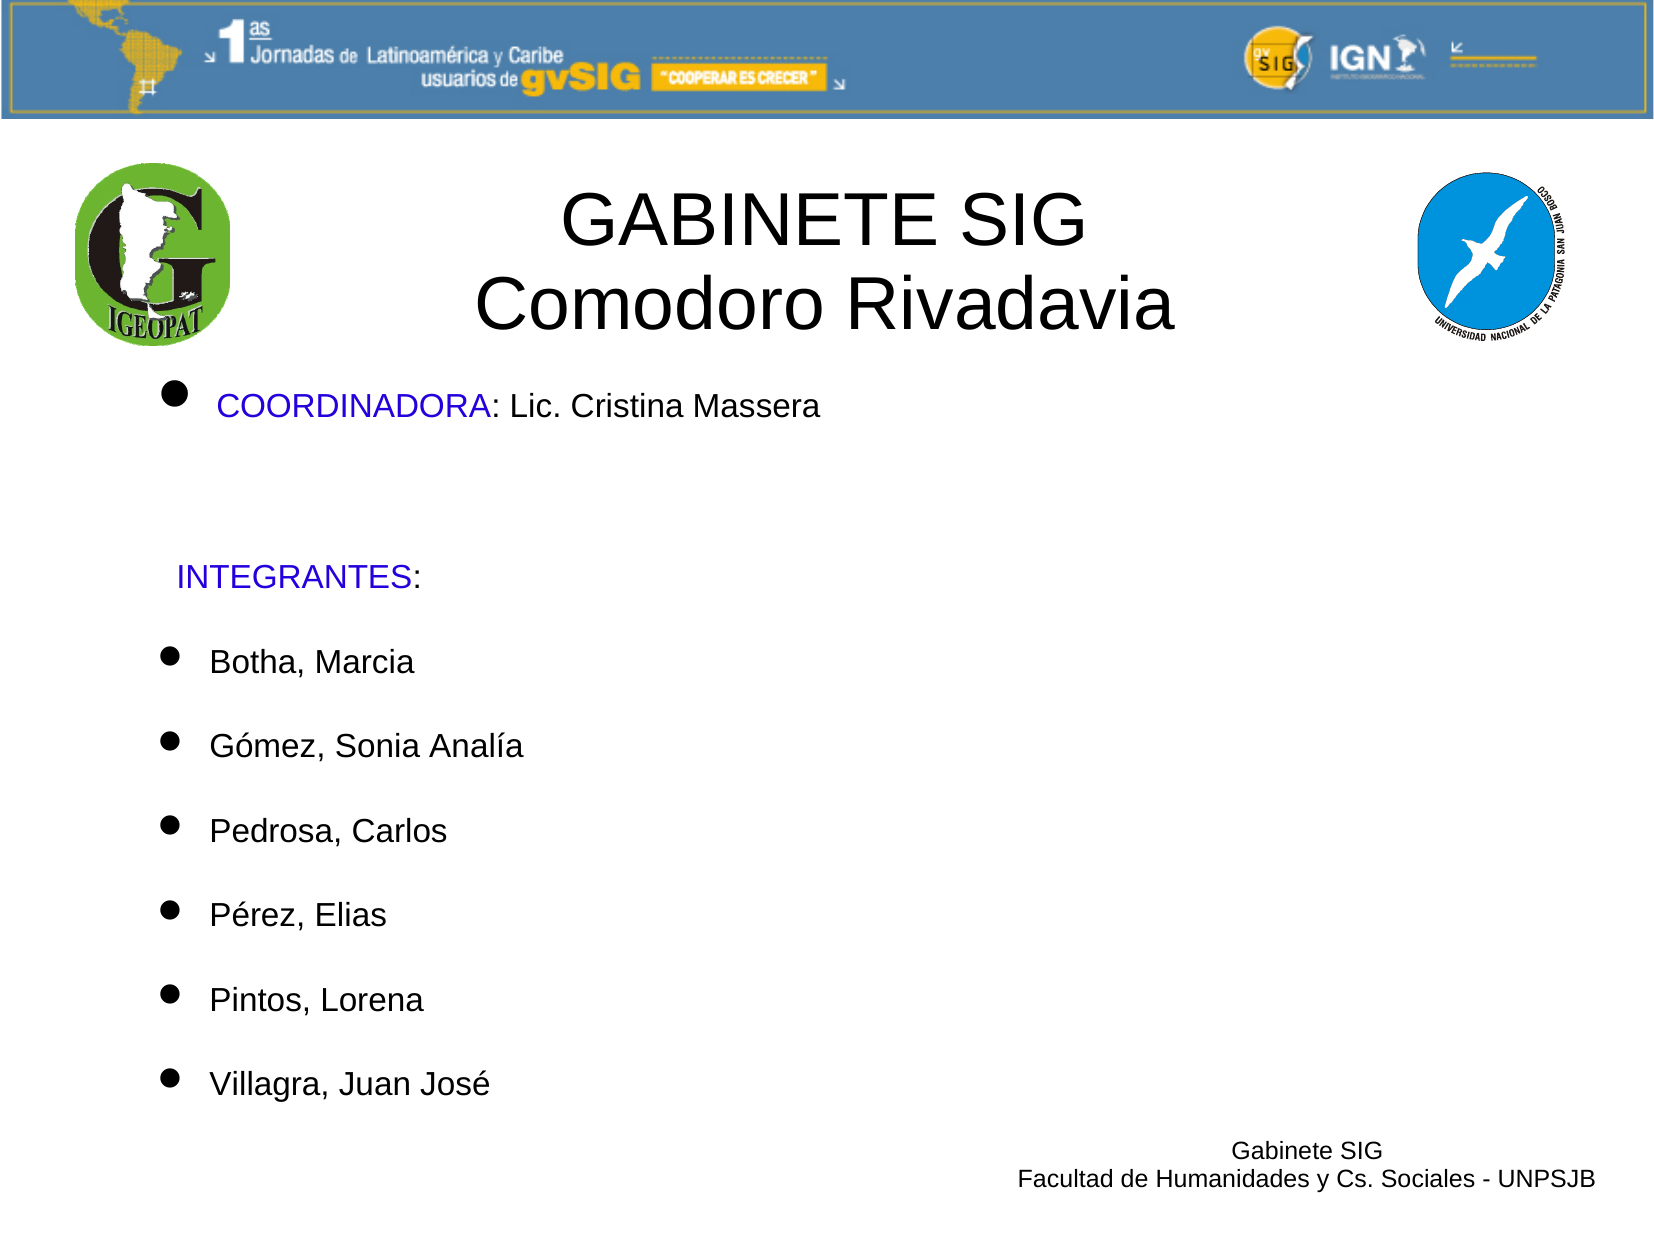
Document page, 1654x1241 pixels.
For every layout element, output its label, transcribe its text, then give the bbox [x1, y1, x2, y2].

text_box COORDINADORA: Lic. Cristina Massera INTEGRANTES: Botha, Marcia Gómez, Sonia Analía Pedrosa, Carlos Pérez, Elias Pintos, Lorena Villagra, Juan José [82, 374, 1571, 1102]
text_box [1540, 303, 1552, 314]
text_box [1552, 213, 1565, 234]
picture [75, 163, 230, 346]
text_box [1556, 238, 1565, 254]
text_box Gabinete SIG Facultad de Humanidades y Cs. Sociales - UNPSJB [997, 1128, 1618, 1200]
text_box [1435, 316, 1486, 341]
text_box [1530, 312, 1542, 325]
text_box [1537, 186, 1558, 211]
picture [0, 0, 1654, 119]
text_box GABINETE SIG Comodoro Rivadavia [262, 163, 1388, 357]
text_box [1419, 174, 1554, 329]
text_box [1548, 259, 1565, 302]
text_box [1490, 322, 1531, 341]
